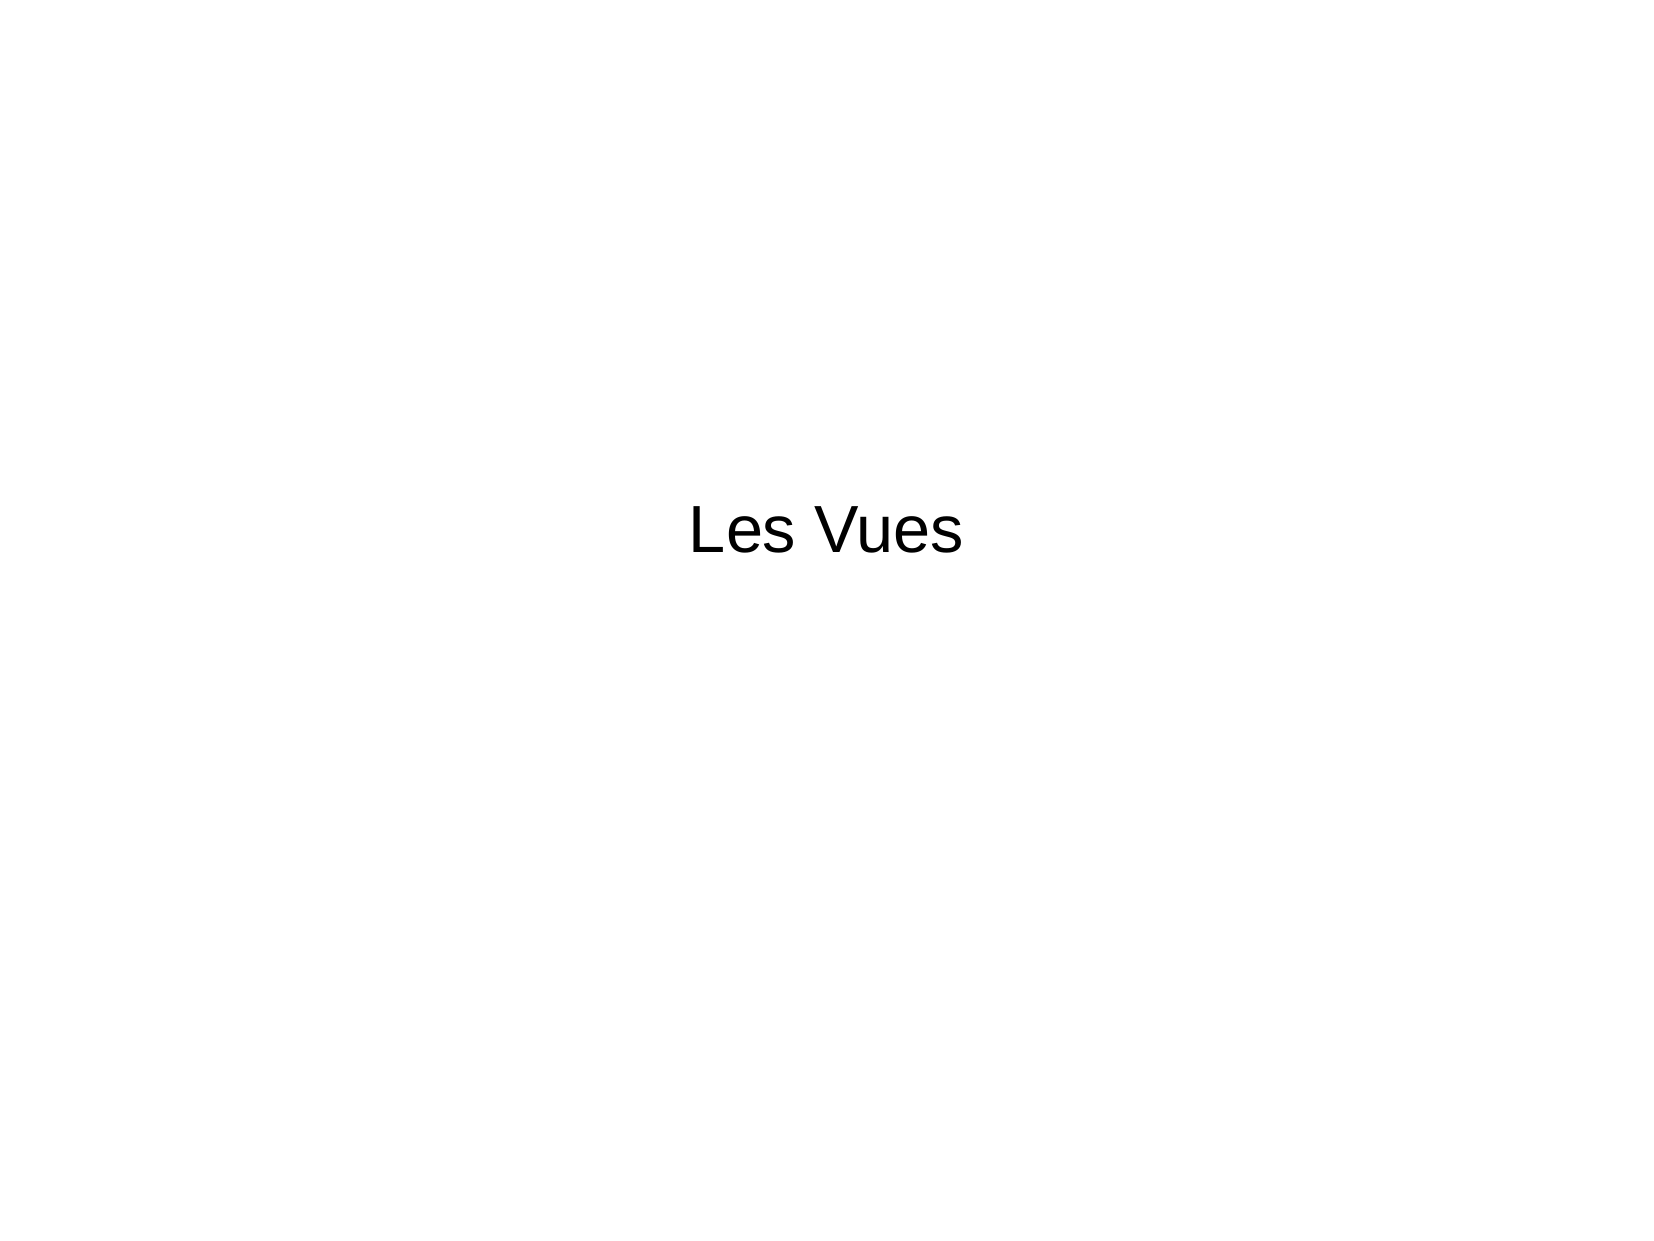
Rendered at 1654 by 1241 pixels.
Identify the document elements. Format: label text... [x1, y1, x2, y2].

subtitle Les Vues [82, 49, 1571, 1010]
